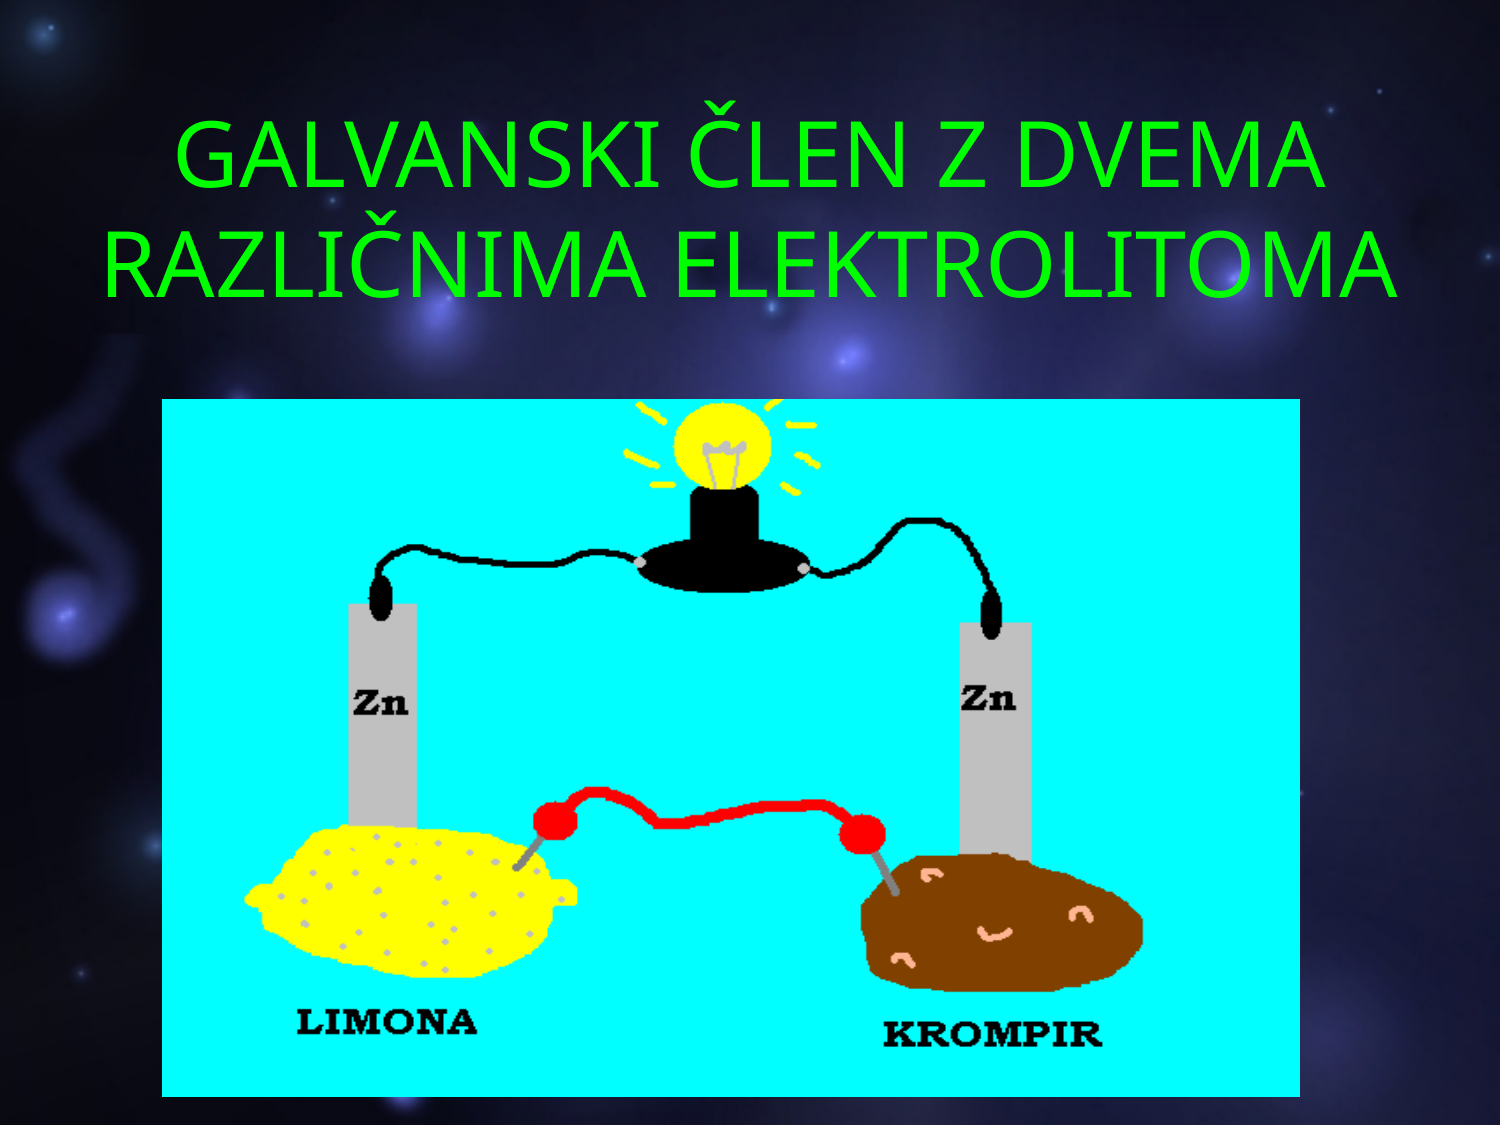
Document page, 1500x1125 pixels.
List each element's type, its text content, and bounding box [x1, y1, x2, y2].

picture [0, 0, 1500, 1125]
title GALVANSKI ČLEN Z DVEMA RAZLIČNIMA ELEKTROLITOMA [75, 112, 1425, 300]
